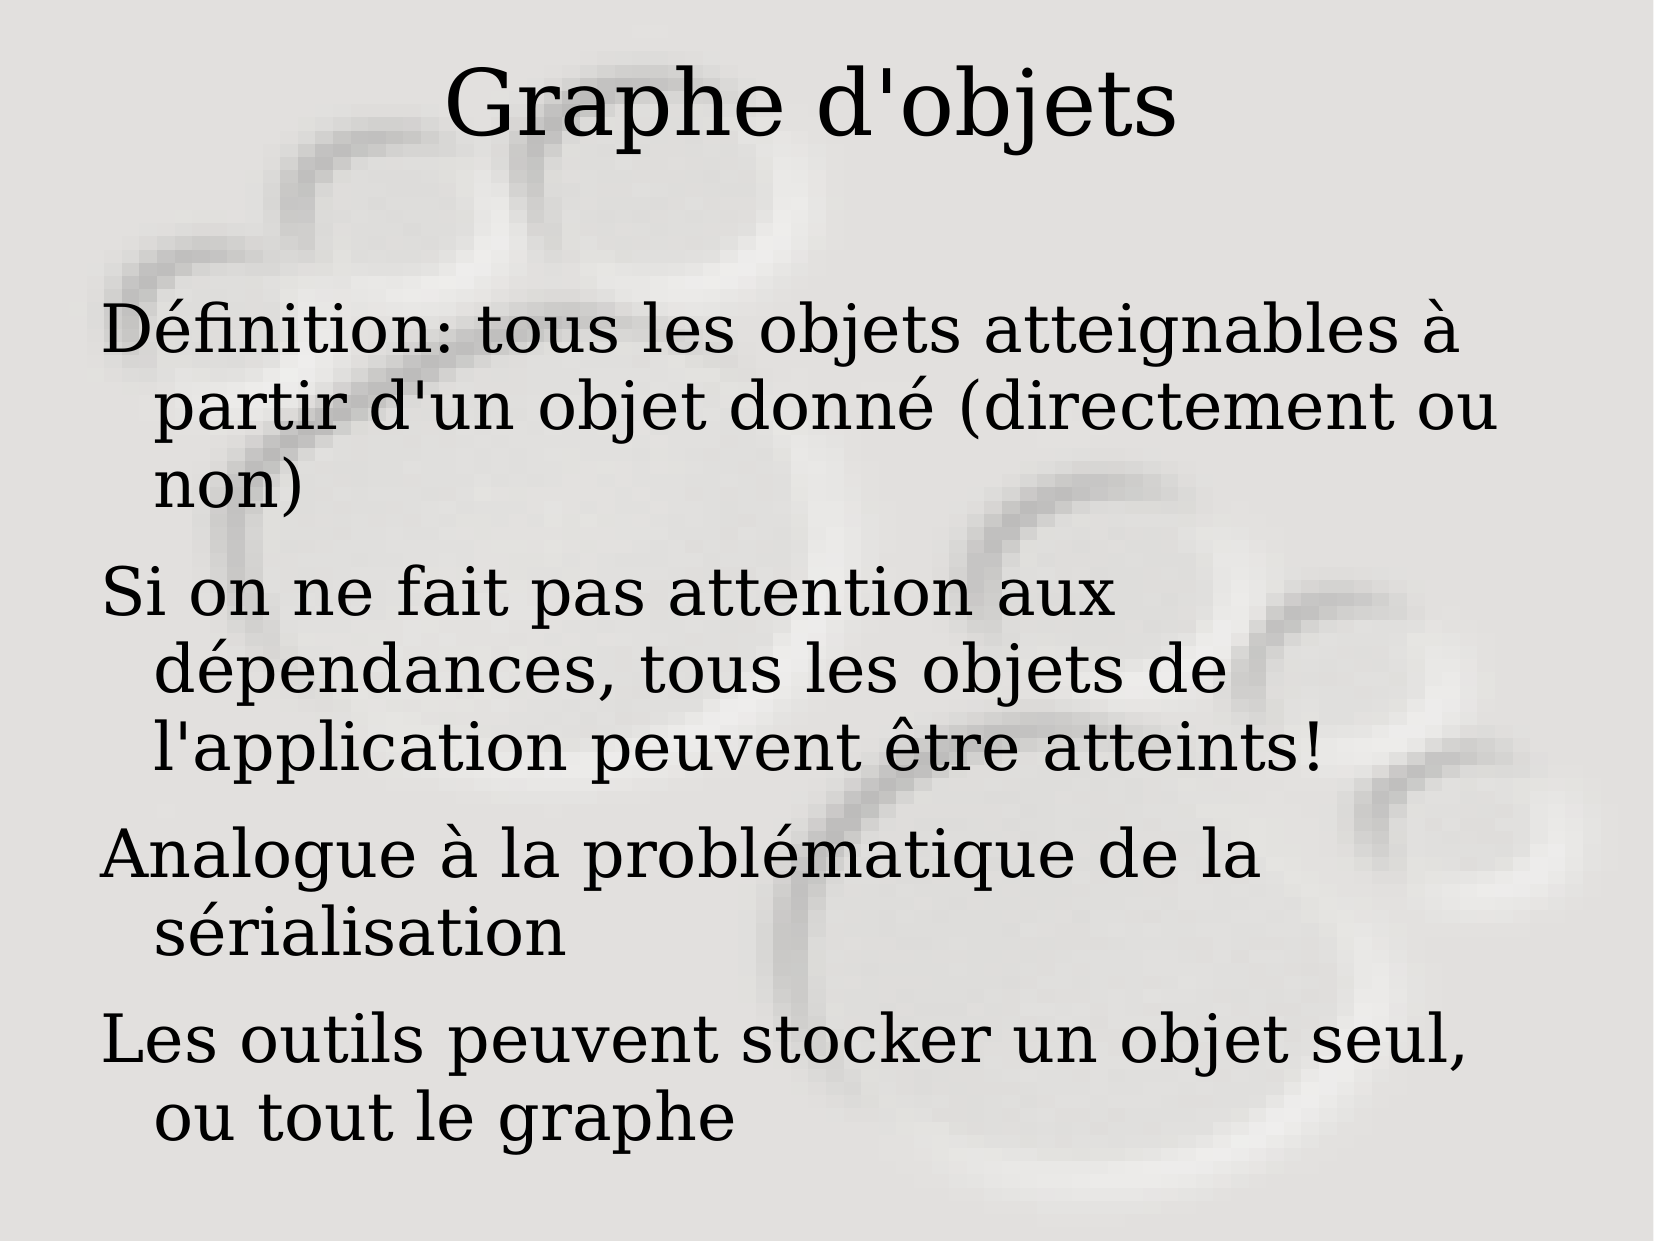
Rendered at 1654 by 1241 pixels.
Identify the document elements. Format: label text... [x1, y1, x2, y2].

list Définition: tous les objets atteignables à partir d'un objet donné (directement ou non) Si on ne fait pas attention aux dépendances, tous les objets de l'application peuvent être atteints! Analogue à la problématique de la sérialisation Les outils peuvent stocker un objet seul, ou tout le graphe [82, 290, 1571, 1157]
picture [0, 0, 1654, 1241]
title Graphe d'objets [29, 0, 1595, 208]
